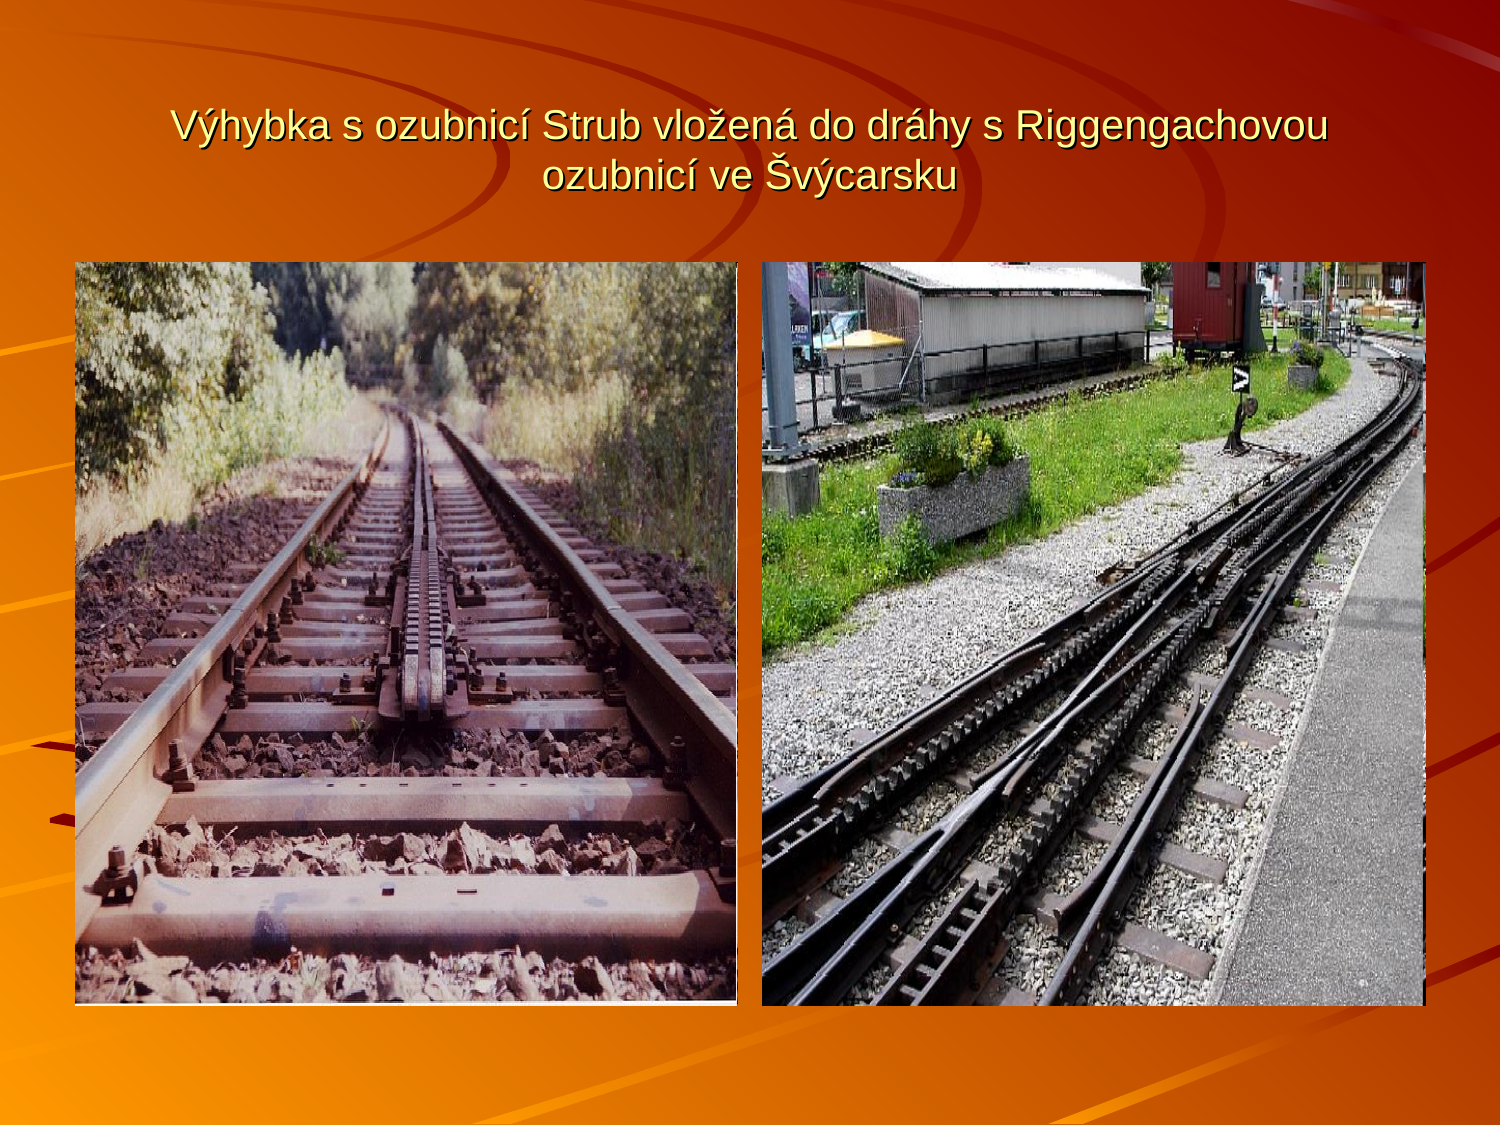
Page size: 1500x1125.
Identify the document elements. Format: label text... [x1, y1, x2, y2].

picture [762, 262, 1426, 1006]
picture [75, 262, 738, 1006]
title Výhybka s ozubnicí Strub vložená do dráhy s Riggengachovou ozubnicí ve Švýcarsku [75, 25, 1426, 206]
